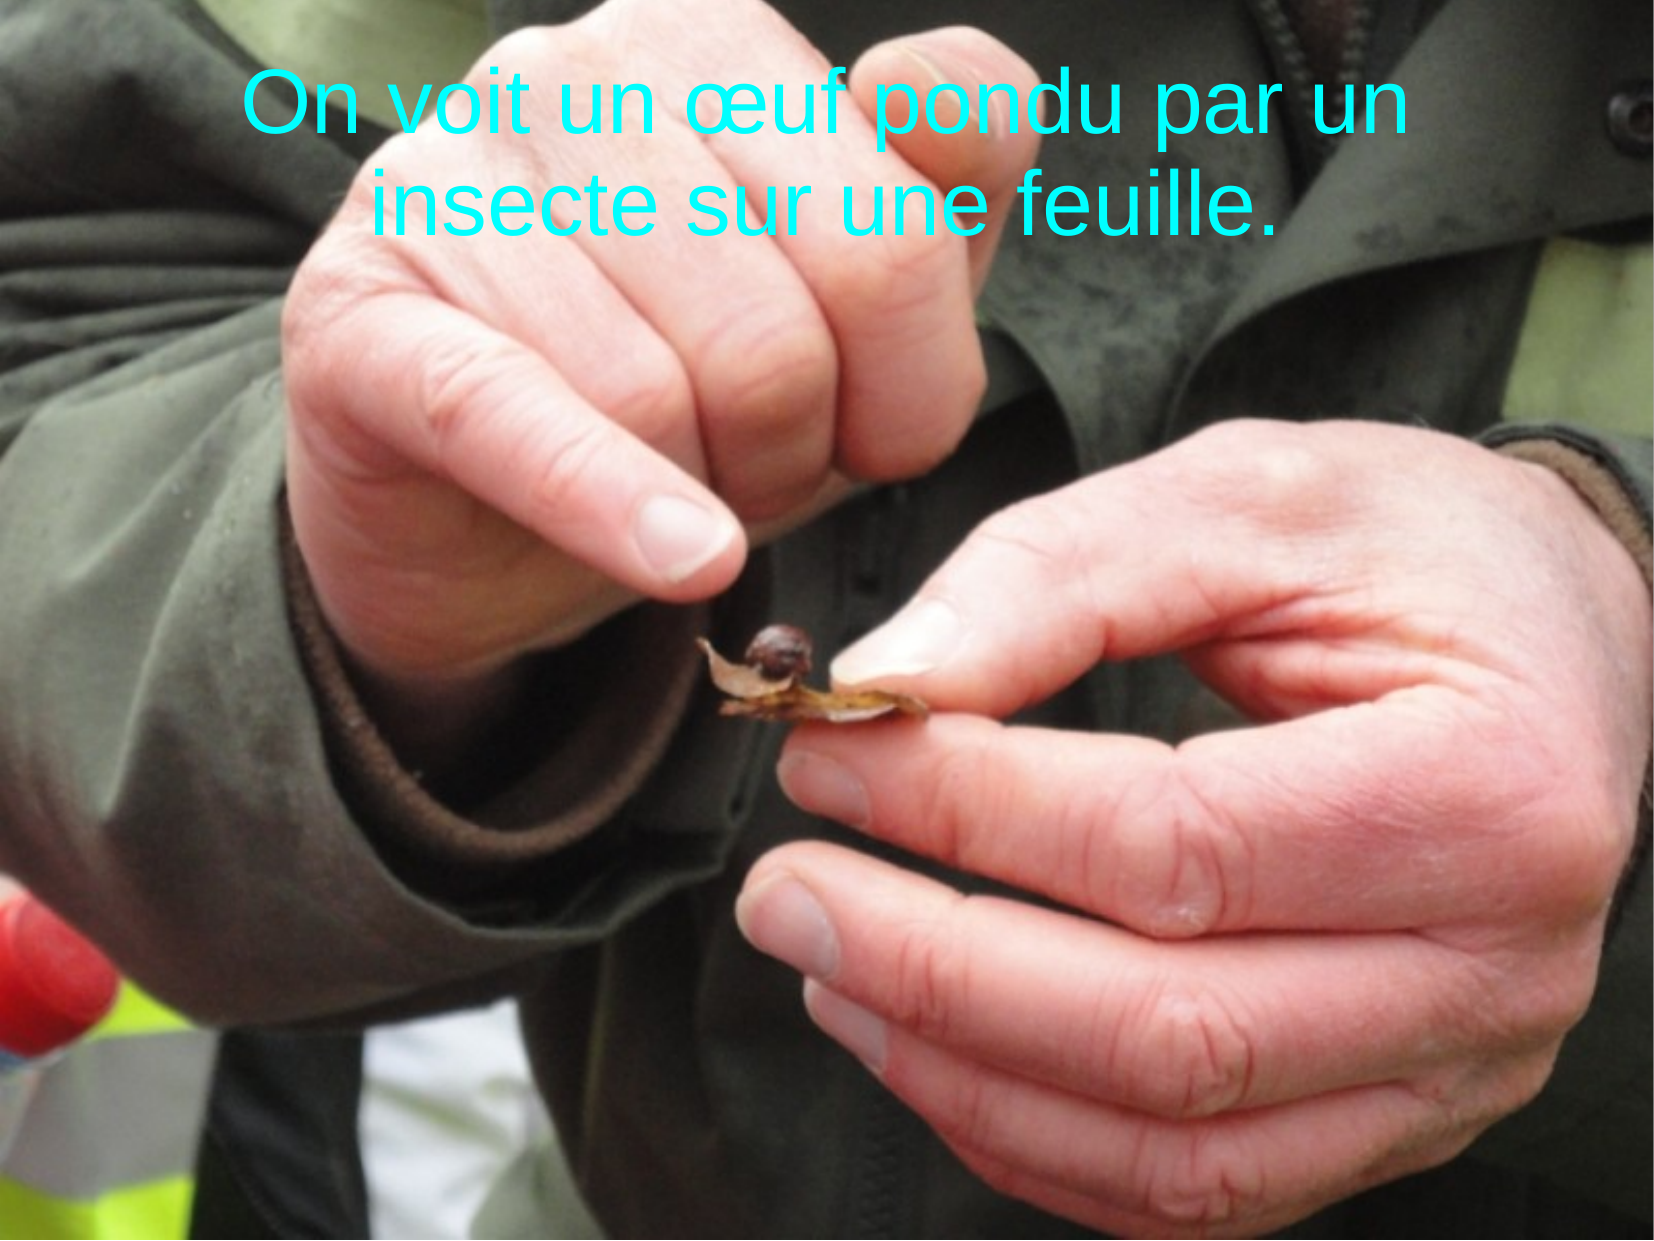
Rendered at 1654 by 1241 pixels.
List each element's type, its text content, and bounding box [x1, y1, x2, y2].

picture [0, 0, 1654, 1240]
title On voit un œuf pondu par un insecte sur une feuille. [82, 49, 1571, 257]
